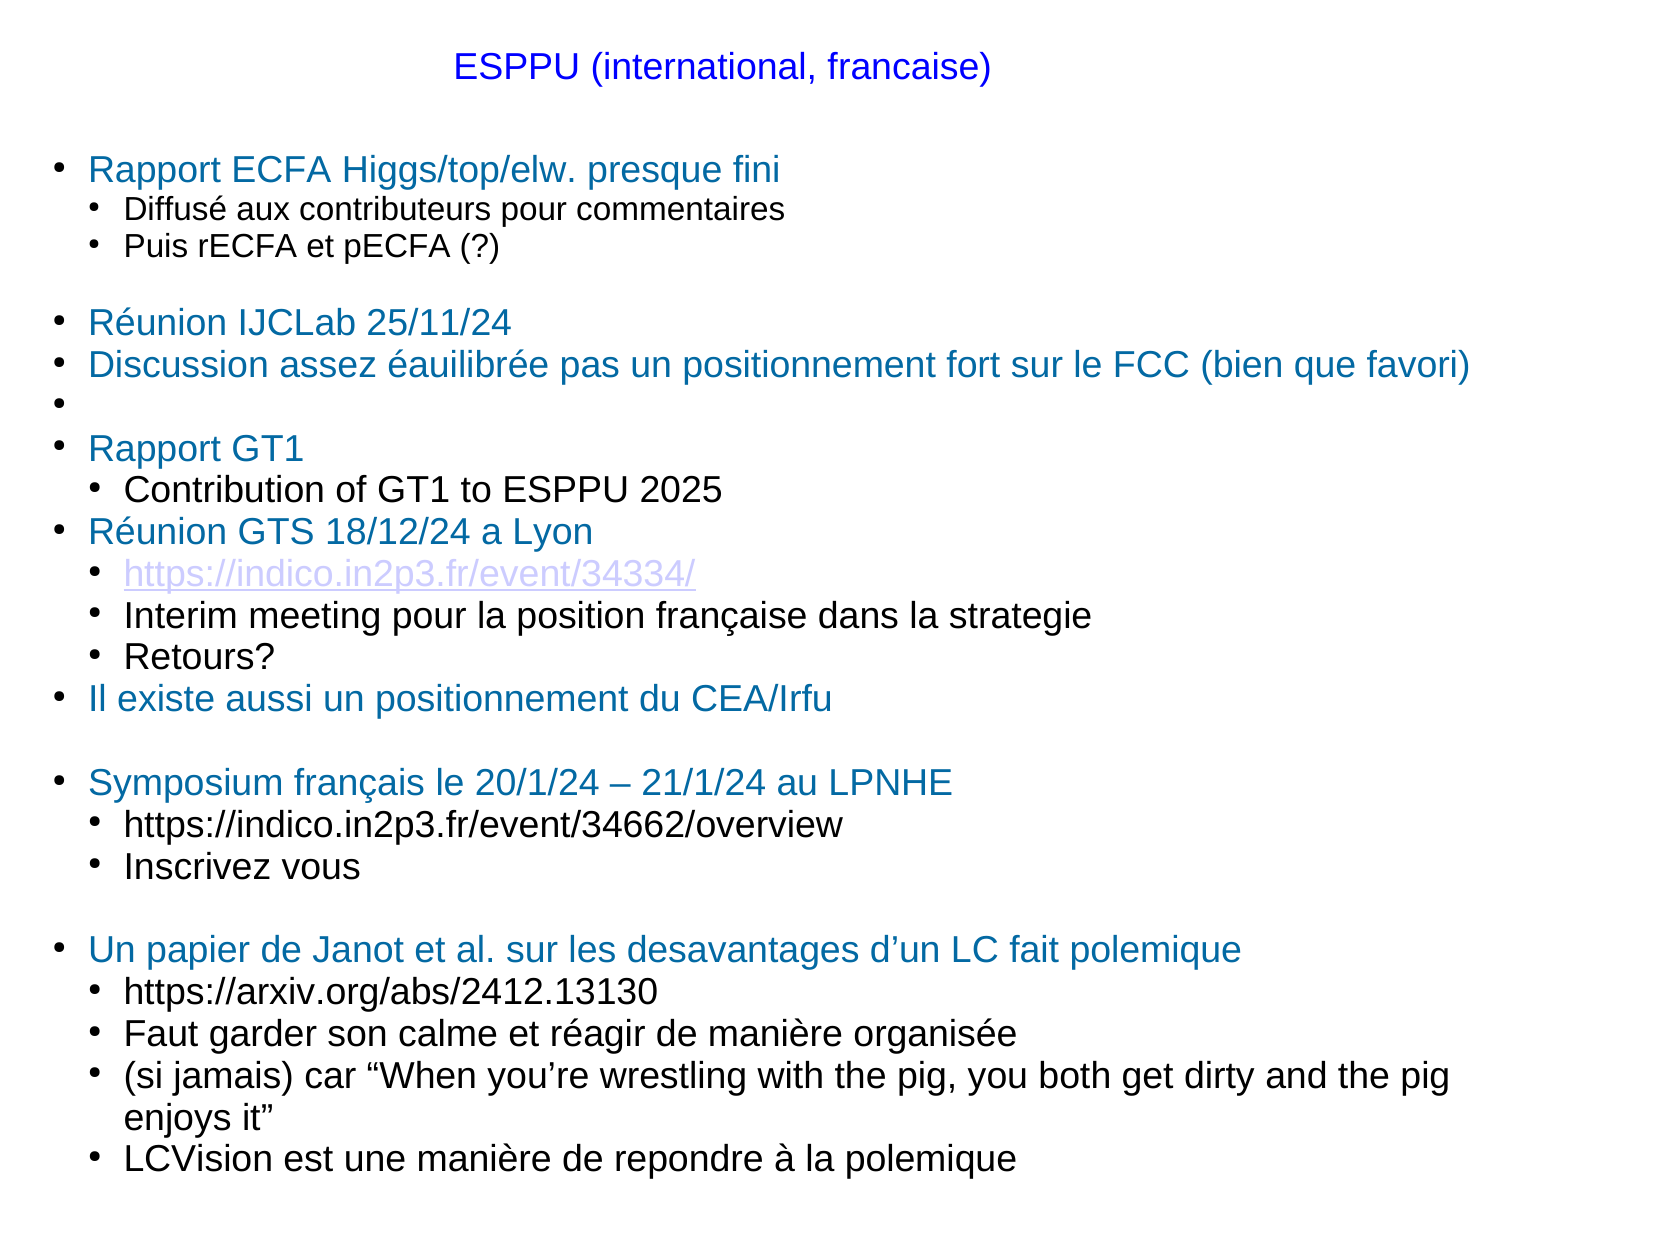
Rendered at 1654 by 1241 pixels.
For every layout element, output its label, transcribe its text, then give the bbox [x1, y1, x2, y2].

text_box ESPPU (international, francaise) [438, 38, 1082, 96]
text_box Rapport ECFA Higgs/top/elw. presque fini Diffusé aux contributeurs pour commentaires Puis rECFA et pECFA (?) Réunion IJCLab 25/11/24 Discussion assez éauilibrée pas un positionnement fort sur le FCC (bien que favori) Rapport GT1 Contribution of GT1 to ESPPU 2025 Réunion GTS 18/12/24 a Lyon https://indico.in2p3.fr/event/34334/ Interim meeting pour la position française dans la strategie Retours? Il existe aussi un positionnement du CEA/Irfu Symposium français le 20/1/24 – 21/1/24 au LPNHE https://indico.in2p3.fr/event/34662/overview Inscrivez vous Un papier de Janot et al. sur les desavantages d’un LC fait polemique https://arxiv.org/abs/2412.13130 Faut garder son calme et réagir de manière organisée (si jamais) car “When you’re wrestling with the pig, you both get dirty and the pig enjoys it” LCVision est une manière de repondre à la polemique [37, 141, 1497, 1188]
